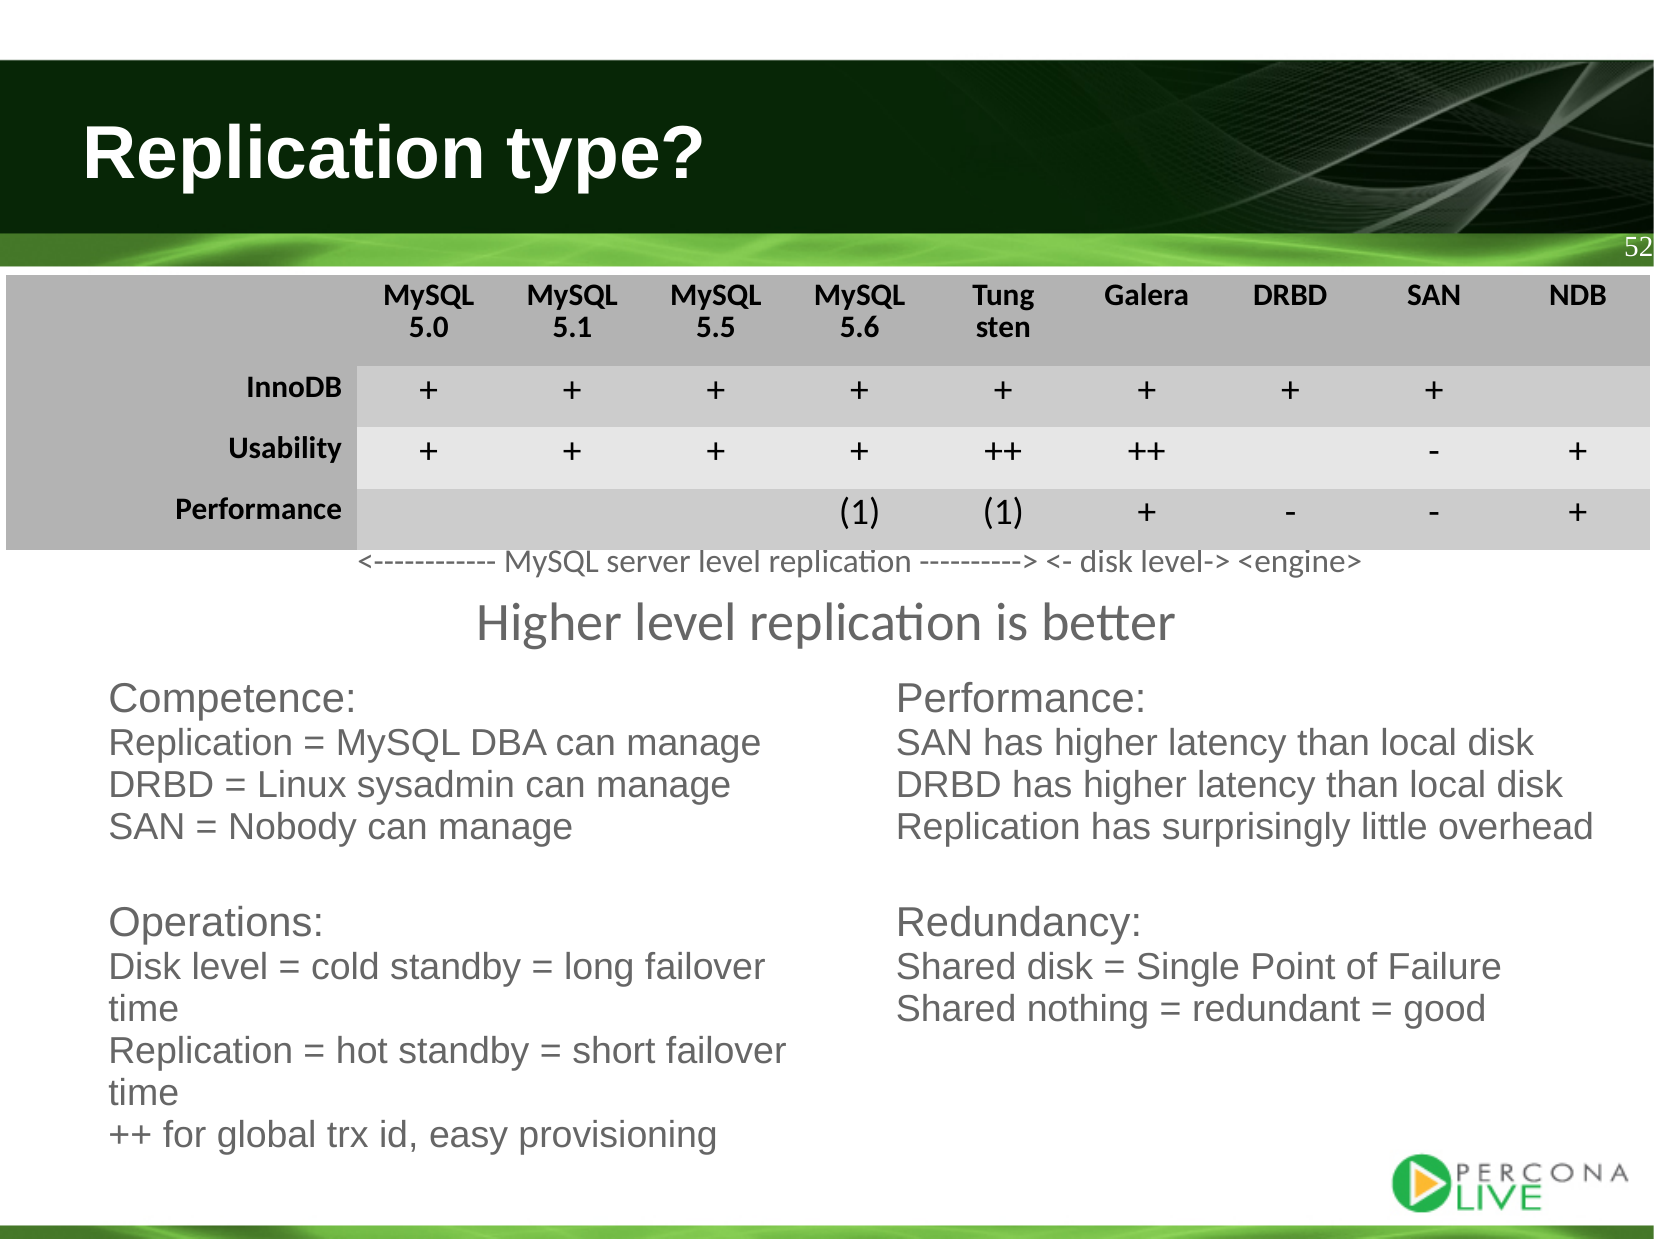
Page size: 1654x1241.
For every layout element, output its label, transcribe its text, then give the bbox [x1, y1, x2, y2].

table_header MySQL 5.0 [357, 275, 501, 366]
table_header NDB [1506, 275, 1650, 366]
table_cell - [1362, 489, 1506, 550]
table_cell + [357, 366, 501, 427]
table_cell - [1219, 489, 1362, 550]
table_header Galera [1075, 275, 1219, 366]
table_cell + [1219, 366, 1362, 427]
table_cell Performance [6, 489, 357, 550]
table_header SAN [1362, 275, 1506, 366]
table_cell [1219, 427, 1362, 489]
table_cell (1) [788, 489, 931, 550]
table_cell + [788, 366, 931, 427]
table_header MySQL 5.1 [501, 275, 644, 366]
table_cell ++ [1075, 427, 1219, 489]
table_header Tung sten [931, 275, 1075, 366]
table_header MySQL 5.5 [644, 275, 788, 366]
table_cell [501, 489, 644, 550]
table_cell + [931, 366, 1075, 427]
table_cell + [1362, 366, 1506, 427]
table_header MySQL 5.6 [788, 275, 931, 366]
table_cell + [1506, 427, 1650, 489]
table_cell + [644, 427, 788, 489]
table_header [6, 275, 357, 366]
table_cell [1506, 366, 1650, 427]
table_cell - [1362, 427, 1506, 489]
list Higher level replication is better [82, 600, 1501, 676]
list Performance: SAN has higher latency than local disk DRBD has higher latency than local disk Replication has surprisingly little overhead Redundancy: Shared disk = Single Point of Failure Shared nothing = redundant = good [825, 675, 1613, 1126]
table_cell + [1075, 489, 1219, 550]
table_cell + [1506, 489, 1650, 550]
table_cell + [1075, 366, 1219, 427]
picture [0, 1, 1654, 1239]
table_cell + [788, 427, 931, 489]
table_cell + [501, 366, 644, 427]
table_cell [644, 489, 788, 550]
table_cell (1) [931, 489, 1075, 550]
title Replication type? [82, 49, 1571, 257]
list Competence: Replication = MySQL DBA can manage DRBD = Linux sysadmin can manage SAN = Nobody can manage Operations: Disk level = cold standby = long failover time Replication = hot standby = short failover time ++ for global trx id, easy provisioning [37, 675, 826, 1156]
table_cell + [357, 427, 501, 489]
table_header DRBD [1219, 275, 1362, 366]
table_cell + [644, 366, 788, 427]
table_cell InnoDB [6, 366, 357, 427]
table_cell ++ [931, 427, 1075, 489]
list <------------ MySQL server level replication ----------> <- disk level-> <engine> [286, 547, 1654, 586]
table_cell + [501, 427, 644, 489]
table_cell [357, 489, 501, 550]
table_cell Usability [6, 427, 357, 489]
